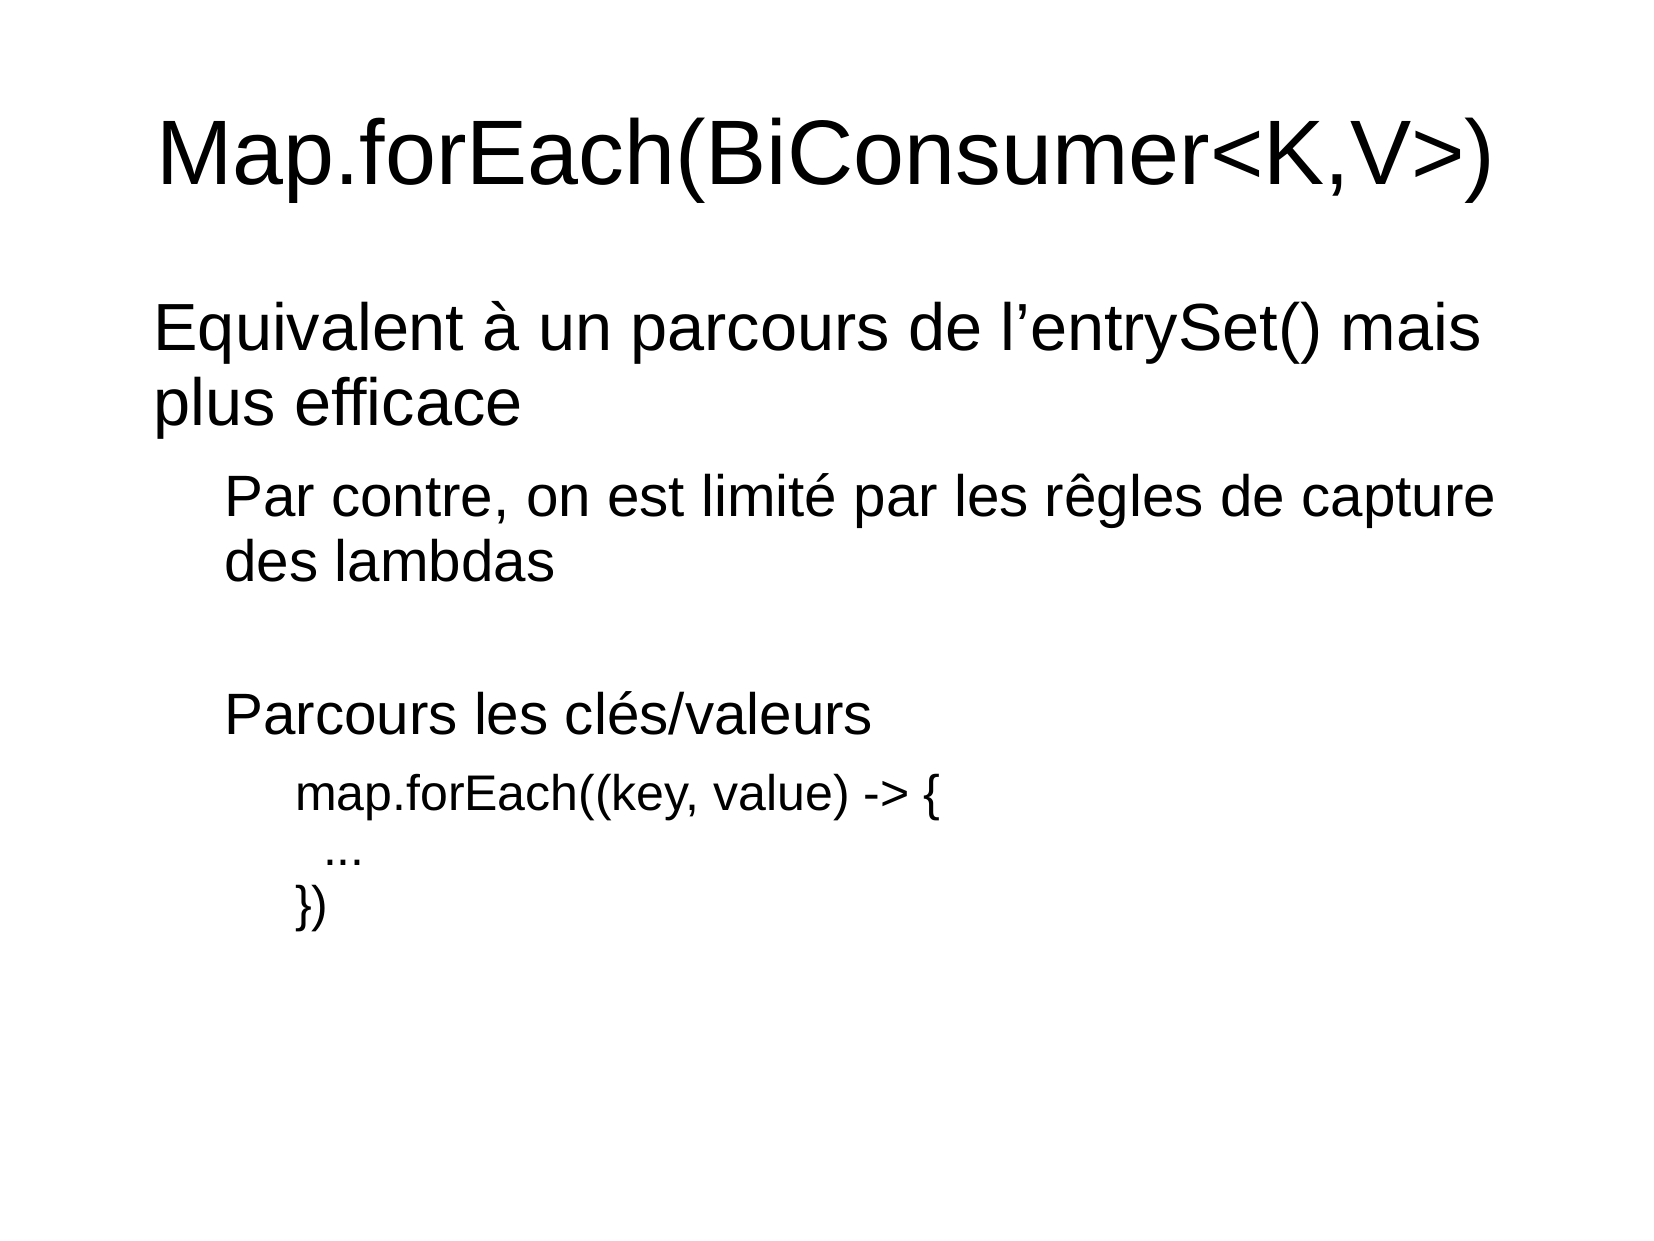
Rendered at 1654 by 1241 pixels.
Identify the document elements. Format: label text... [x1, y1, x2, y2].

list Equivalent à un parcours de l’entrySet() mais plus efficace Par contre, on est limité par les rêgles de capture des lambdas Parcours les clés/valeurs map.forEach((key, value) -> { ... }) [82, 290, 1571, 1010]
title Map.forEach(BiConsumer<K,V>) [82, 49, 1571, 257]
